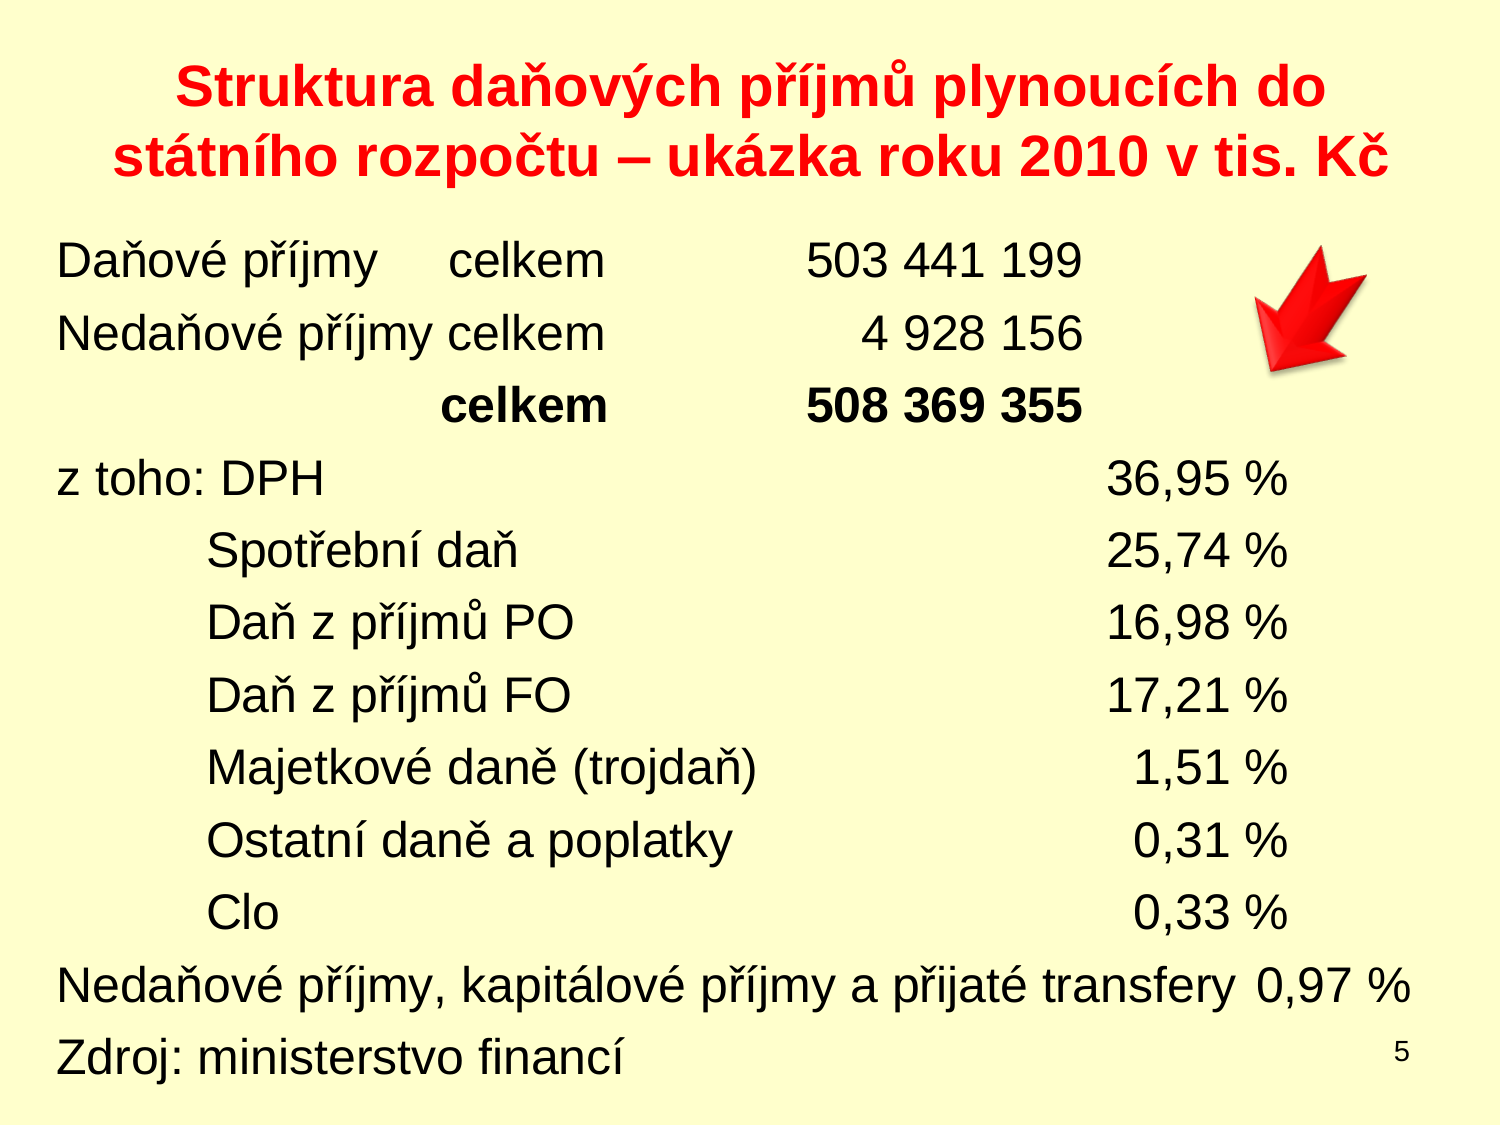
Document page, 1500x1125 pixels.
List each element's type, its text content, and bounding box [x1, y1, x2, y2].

picture [1245, 240, 1377, 386]
text_box <číslo> [1074, 1024, 1426, 1103]
list Daňové příjmy celkem 503 441 199 Nedaňové příjmy celkem 4 928 156 celkem 508 369 355 z toho: DPH 36,95 % Spotřební daň 25,74 % Daň z příjmů PO 16,98 % Daň z příjmů FO 17,21 % Majetkové daně (trojdaň) 1,51 % Ostatní daně a poplatky 0,31 % Clo 0,33 % Nedaňové příjmy, kapitálové příjmy a přijaté transfery 0,97 % Zdroj: ministerstvo financí [41, 220, 1459, 1125]
title Struktura daňových příjmů plynoucích do státního rozpočtu ‒ ukázka roku 2010 v tis. Kč [76, 40, 1427, 196]
